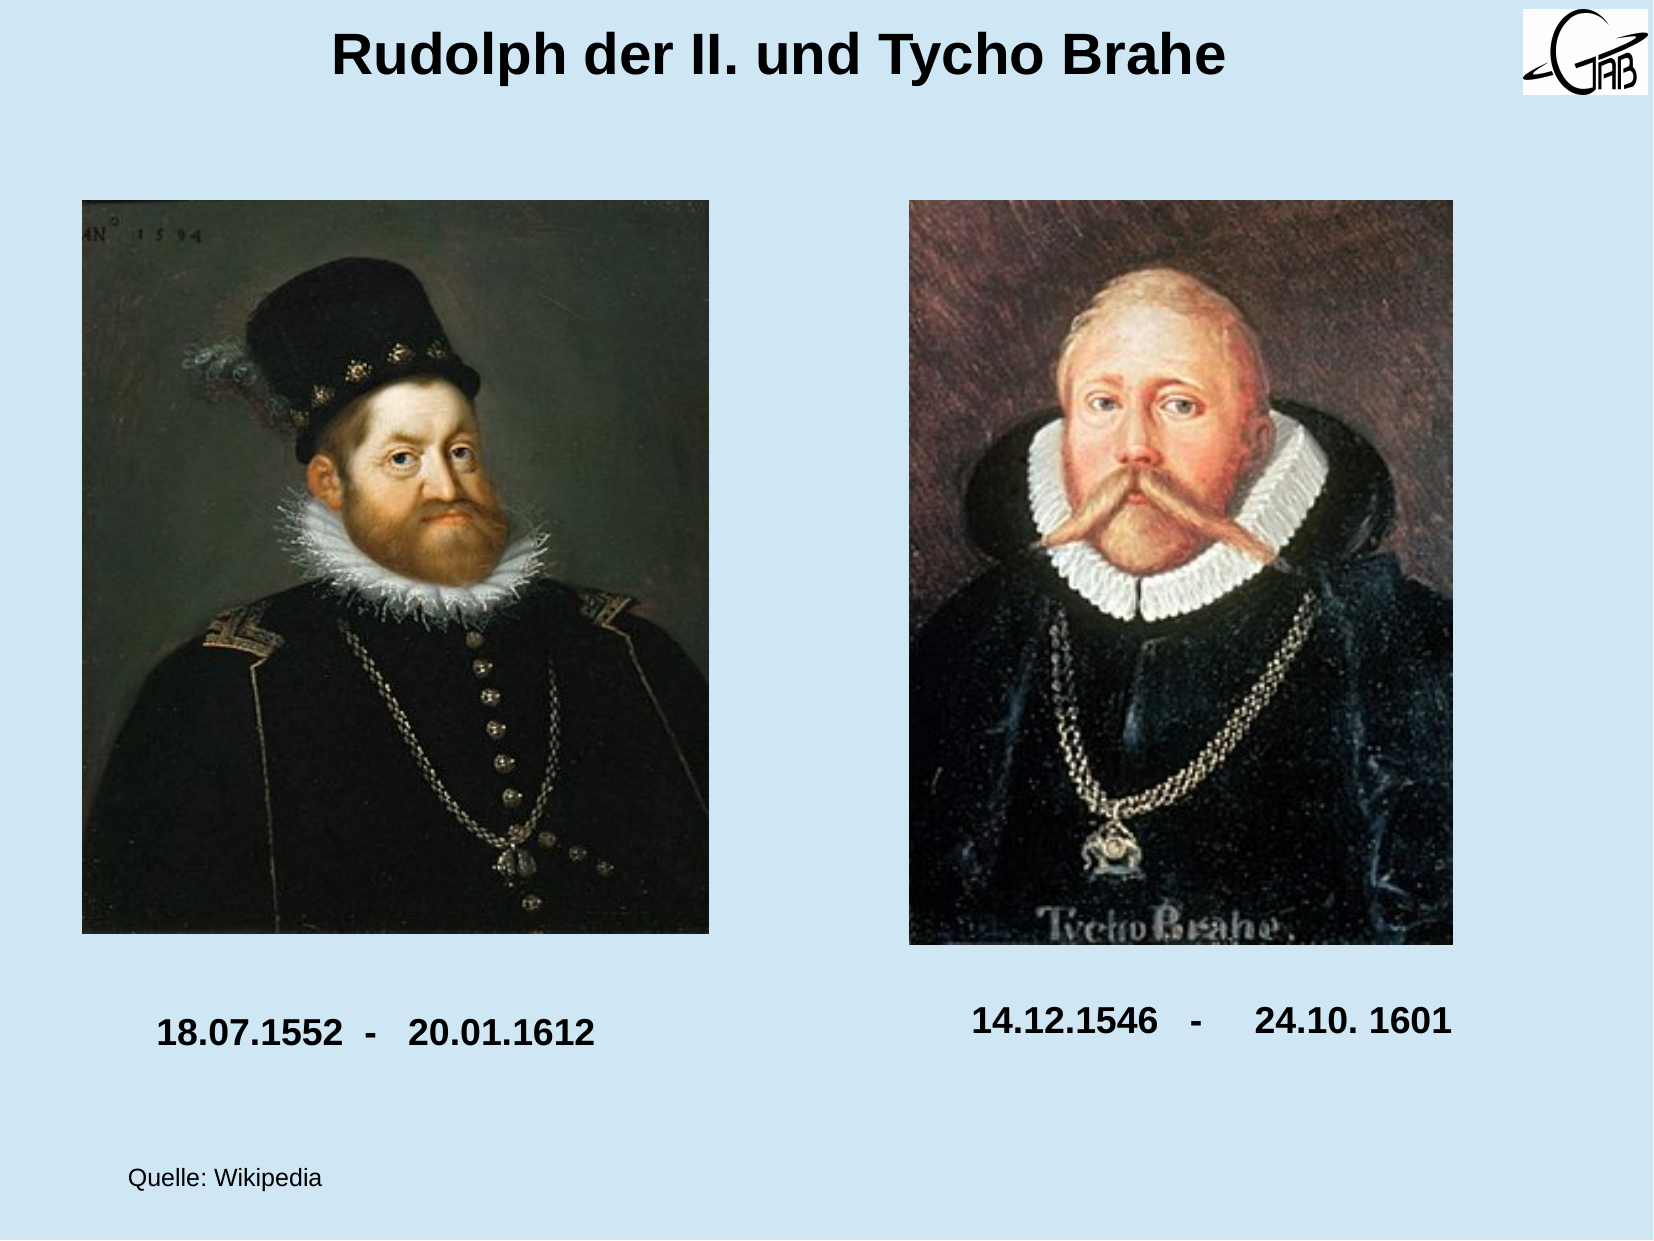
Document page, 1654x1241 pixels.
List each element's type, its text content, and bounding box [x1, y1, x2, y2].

text_box 18.07.1552 - 20.01.1612 [141, 1003, 611, 1062]
picture [1523, 9, 1648, 95]
picture [909, 200, 1453, 945]
picture [82, 200, 709, 934]
text_box Quelle: Wikipedia [113, 1156, 340, 1200]
text_box 14.12.1546 - 24.10. 1601 [956, 992, 1468, 1051]
title Rudolph der II. und Tycho Brahe [35, 0, 1524, 119]
